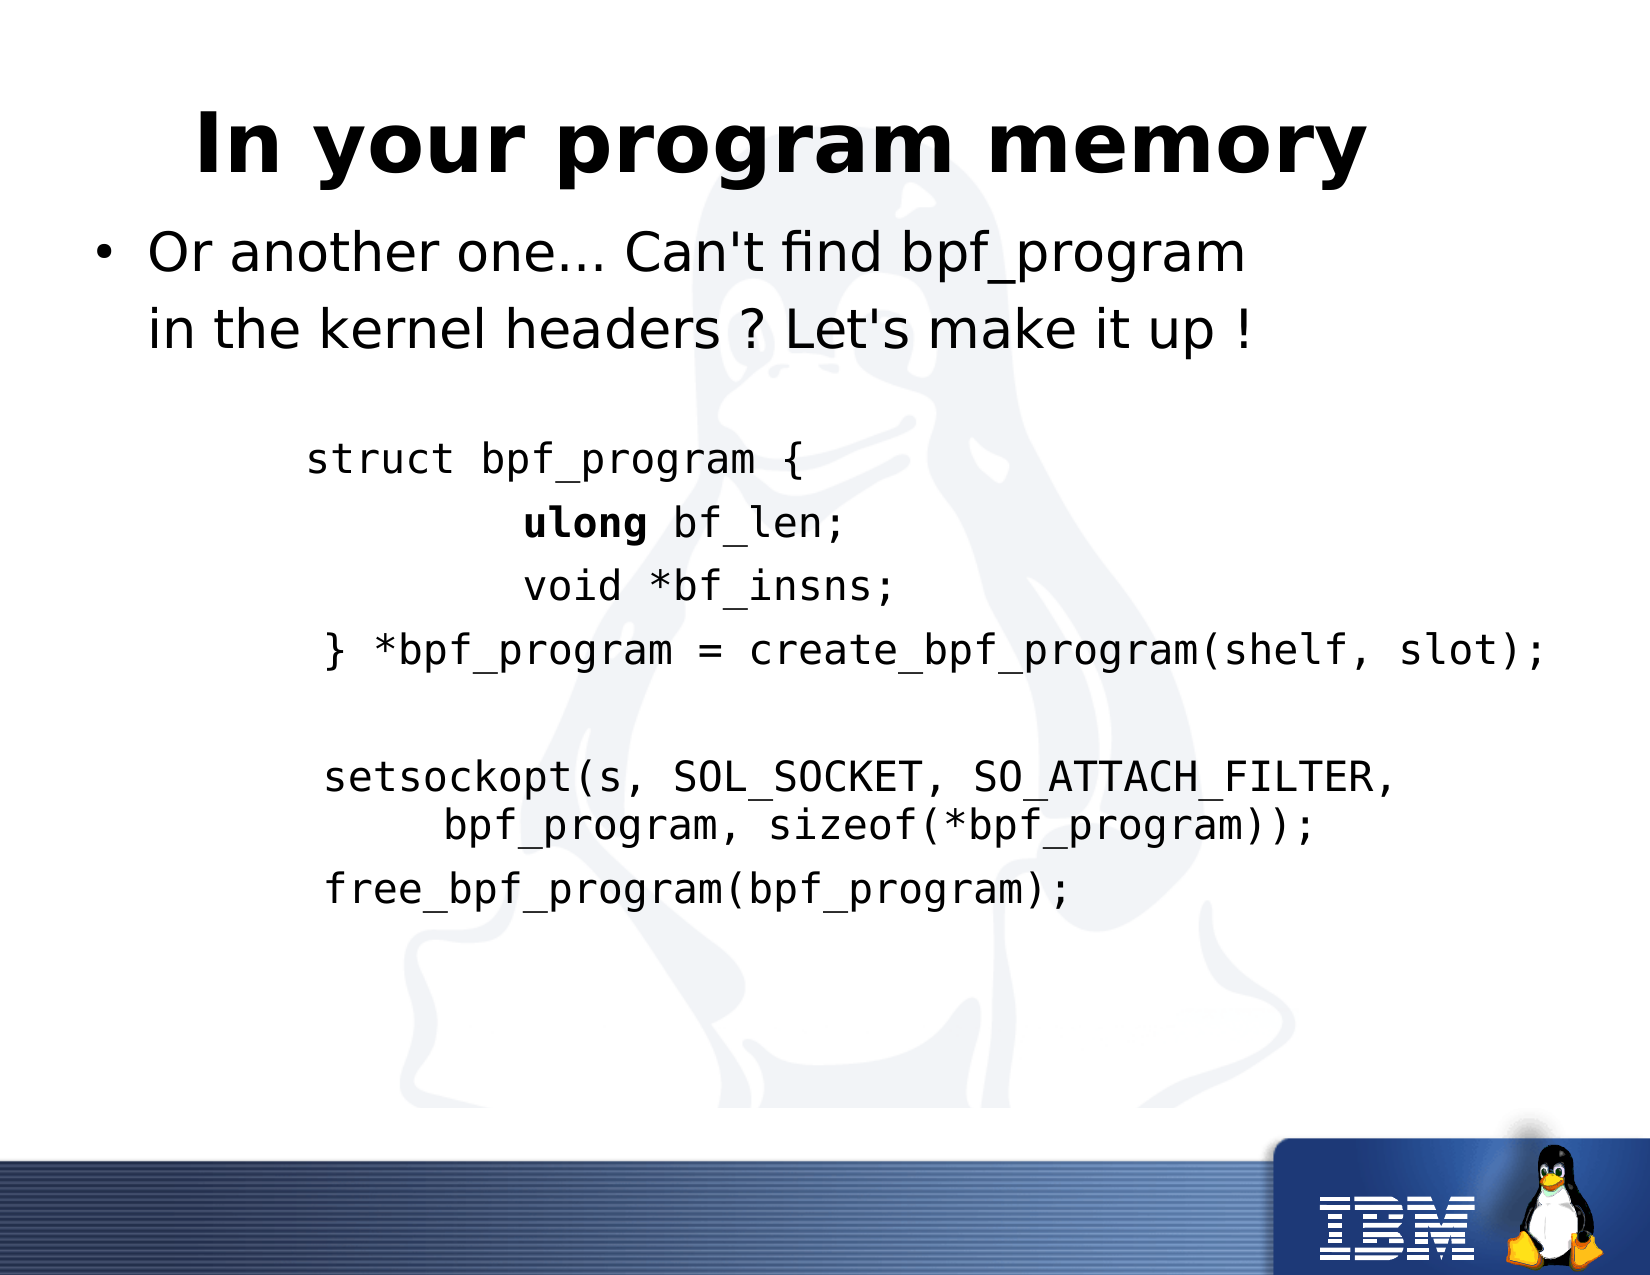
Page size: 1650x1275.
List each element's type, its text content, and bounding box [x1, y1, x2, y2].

title In your program memory [76, 76, 1457, 211]
list Or another one... Can't find bpf_program in the kernel headers ? Let's make it up ! struct bpf_program { ulong bf_len; void *bf_insns; } *bpf_program = create_bpf_program(shelf, slot); setsockopt(s, SOL_SOCKET, SO_ATTACH_FILTER, bpf_program, sizeof(*bpf_program)); free_bpf_program(bpf_program); [76, 221, 1576, 1041]
